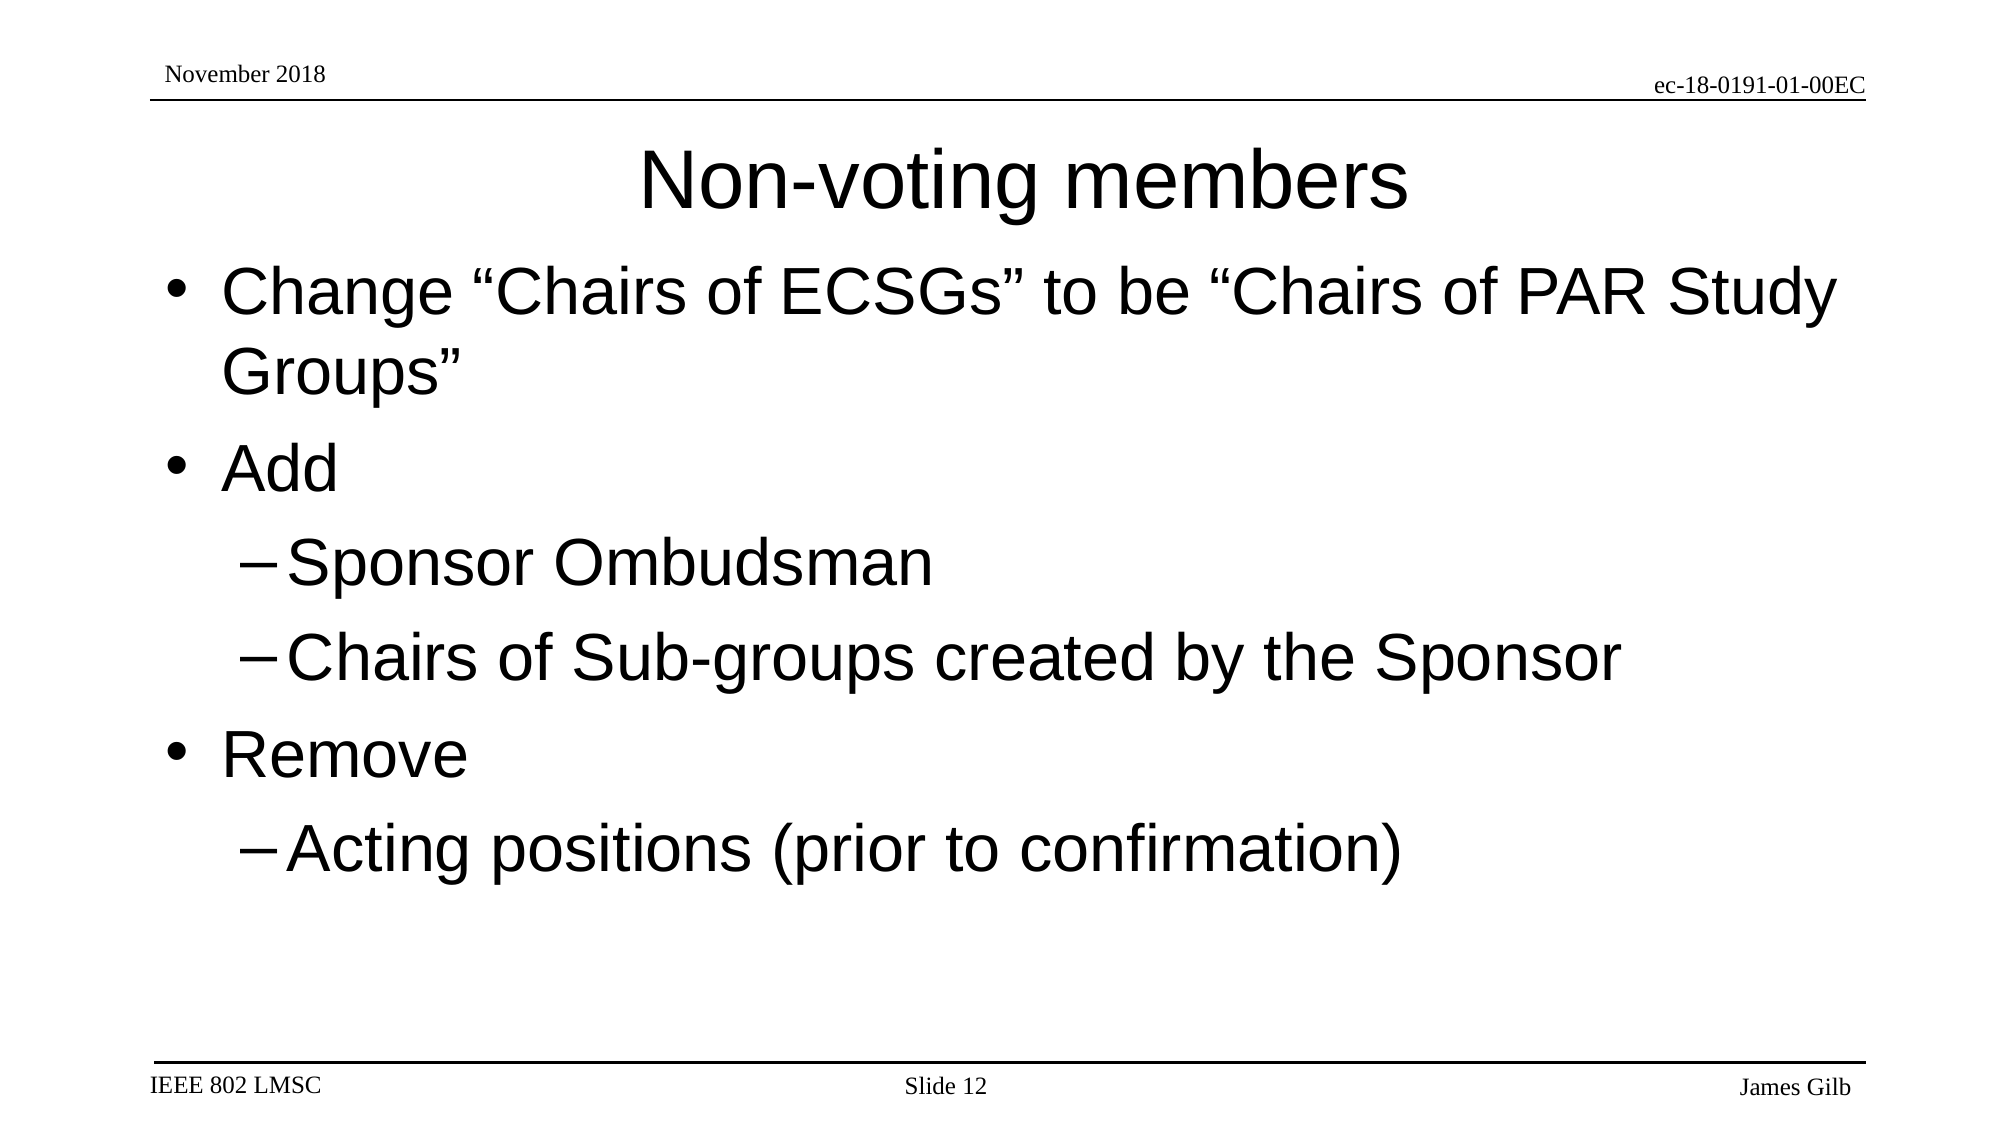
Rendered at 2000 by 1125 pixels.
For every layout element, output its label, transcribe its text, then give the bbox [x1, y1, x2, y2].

list Change “Chairs of ECSGs” to be “Chairs of PAR Study Groups” Add Sponsor Ombudsman Chairs of Sub-groups created by the Sponsor Remove Acting positions (prior to confirmation) [149, 239, 1900, 1051]
title Non-voting members [149, 112, 1900, 238]
